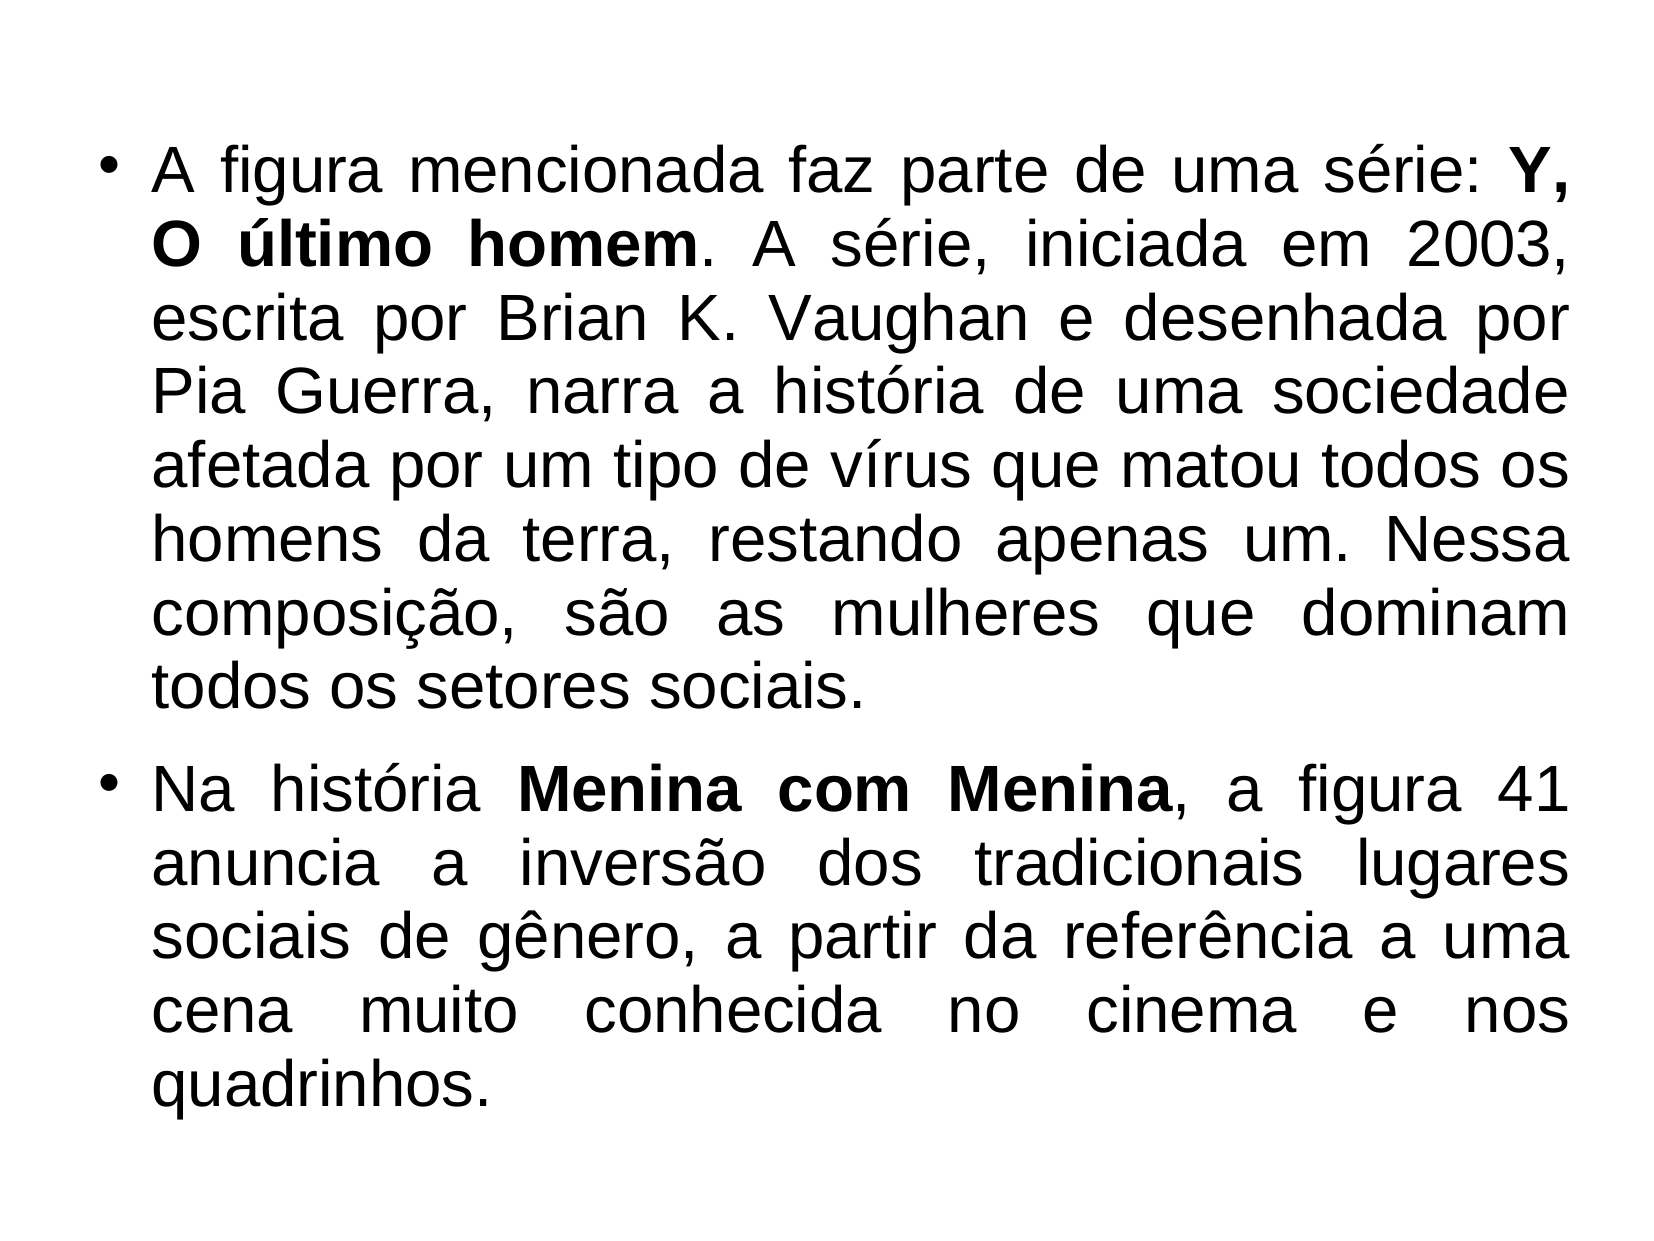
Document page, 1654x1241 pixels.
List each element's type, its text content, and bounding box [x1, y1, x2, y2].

list A figura mencionada faz parte de uma série: Y, O último homem. A série, iniciada em 2003, escrita por Brian K. Vaughan e desenhada por Pia Guerra, narra a história de uma sociedade afetada por um tipo de vírus que matou todos os homens da terra, restando apenas um. Nessa composição, são as mulheres que dominam todos os setores sociais. Na história Menina com Menina, a figura 41 anuncia a inversão dos tradicionais lugares sociais de gênero, a partir da referência a uma cena muito conhecida no cinema e nos quadrinhos. [82, 129, 1571, 1123]
